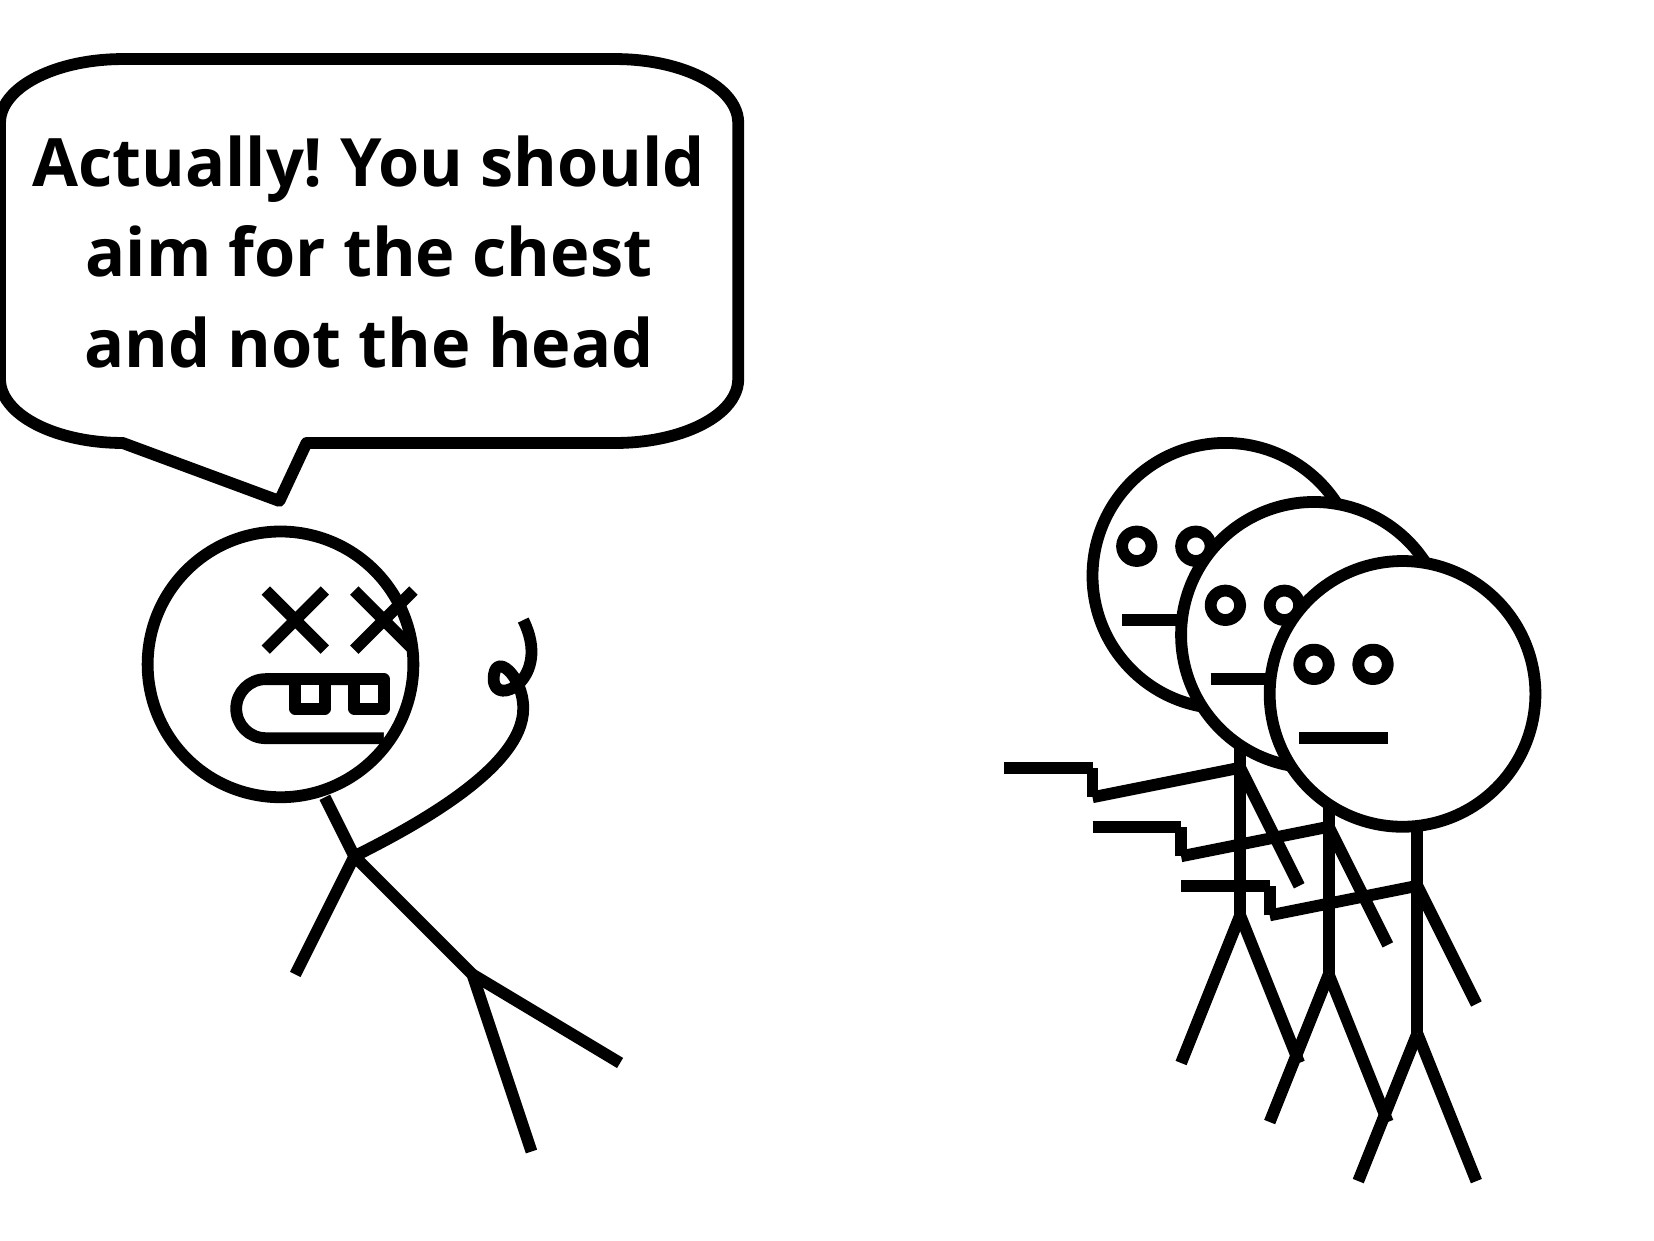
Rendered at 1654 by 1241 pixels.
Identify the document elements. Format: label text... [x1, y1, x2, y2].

text_box Actually! You should aim for the chest and not the head [0, 59, 739, 501]
text_box [236, 649, 407, 739]
text_box [1092, 442, 1536, 827]
text_box [383, 649, 443, 768]
